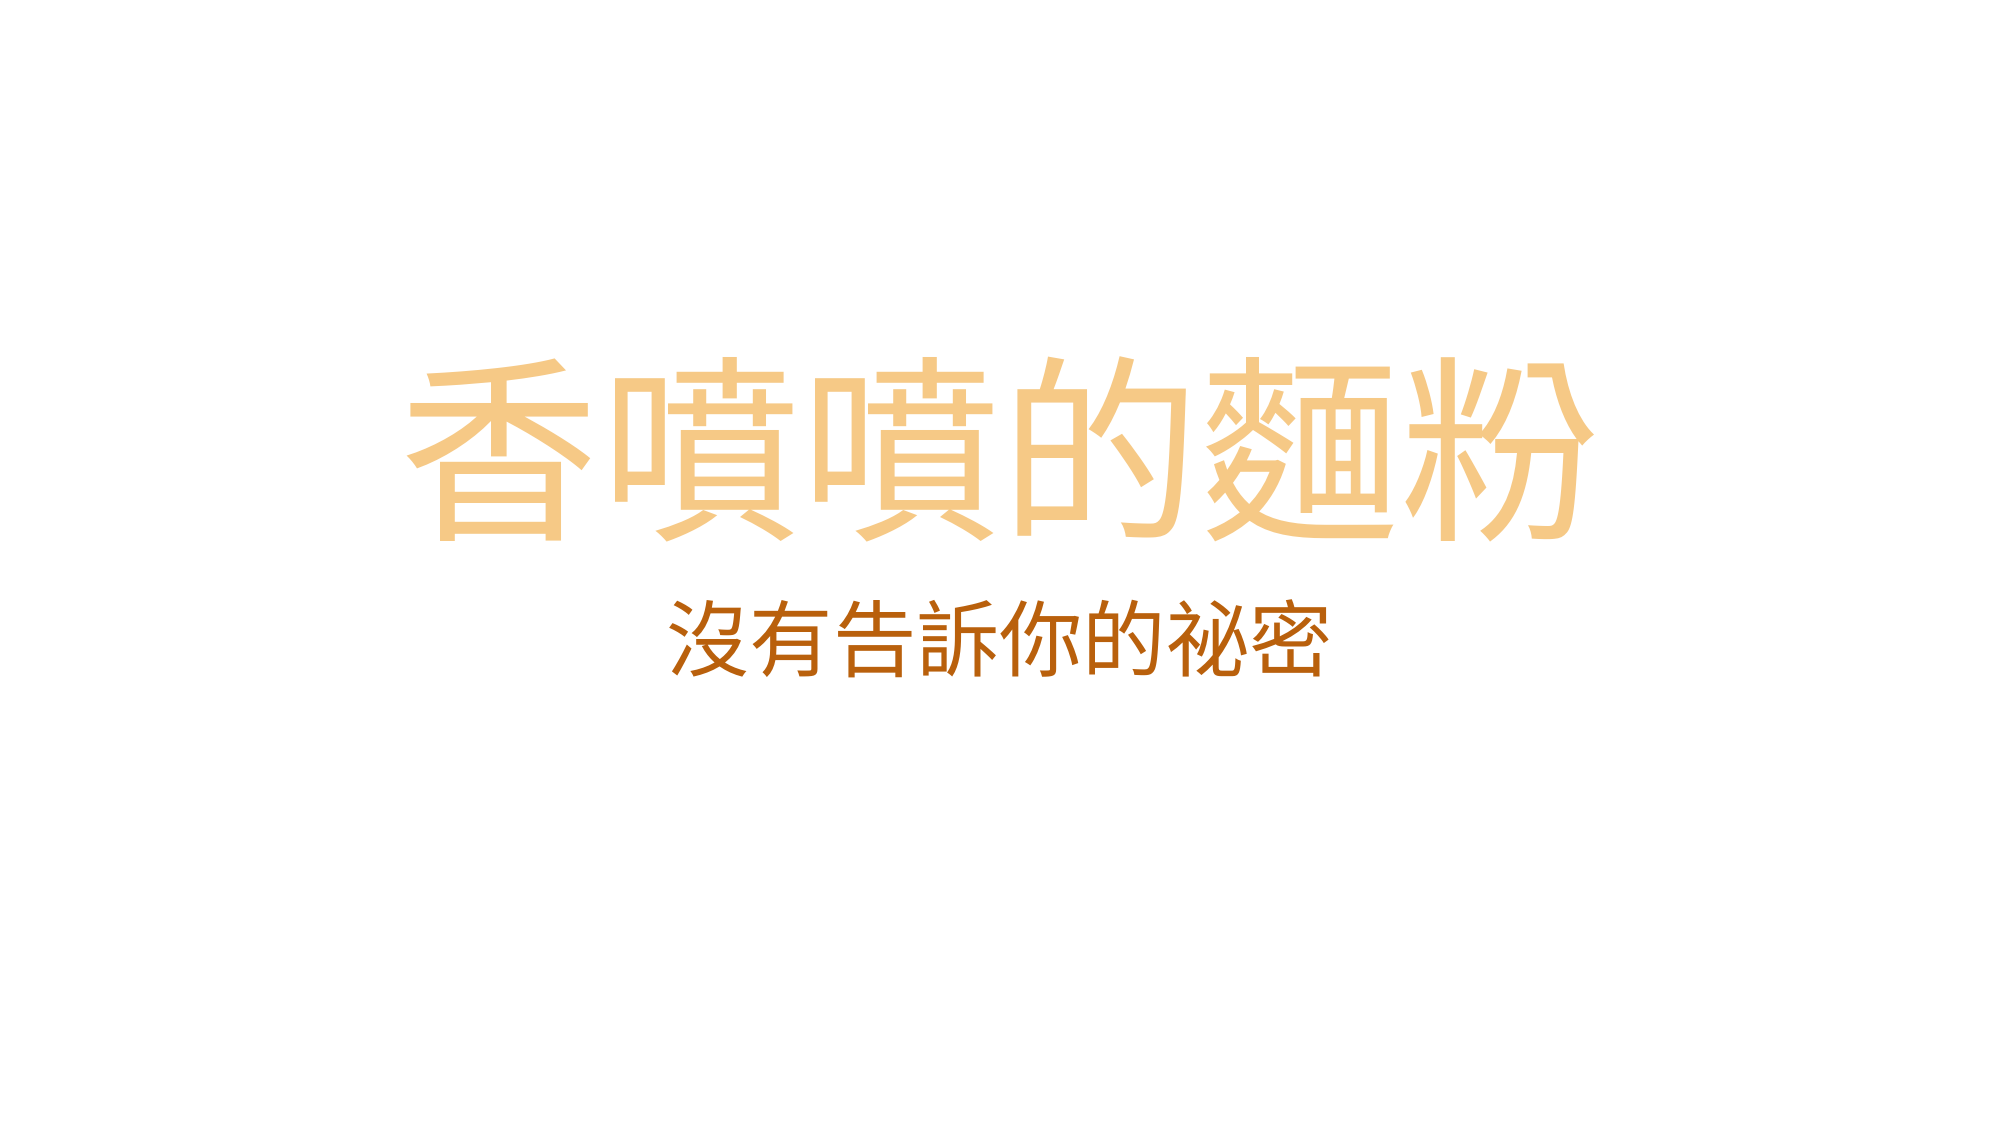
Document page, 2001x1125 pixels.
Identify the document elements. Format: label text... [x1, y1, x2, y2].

subtitle 沒有告訴你的祕密 [249, 590, 1750, 863]
title 香噴噴的麵粉 [249, 184, 1750, 576]
